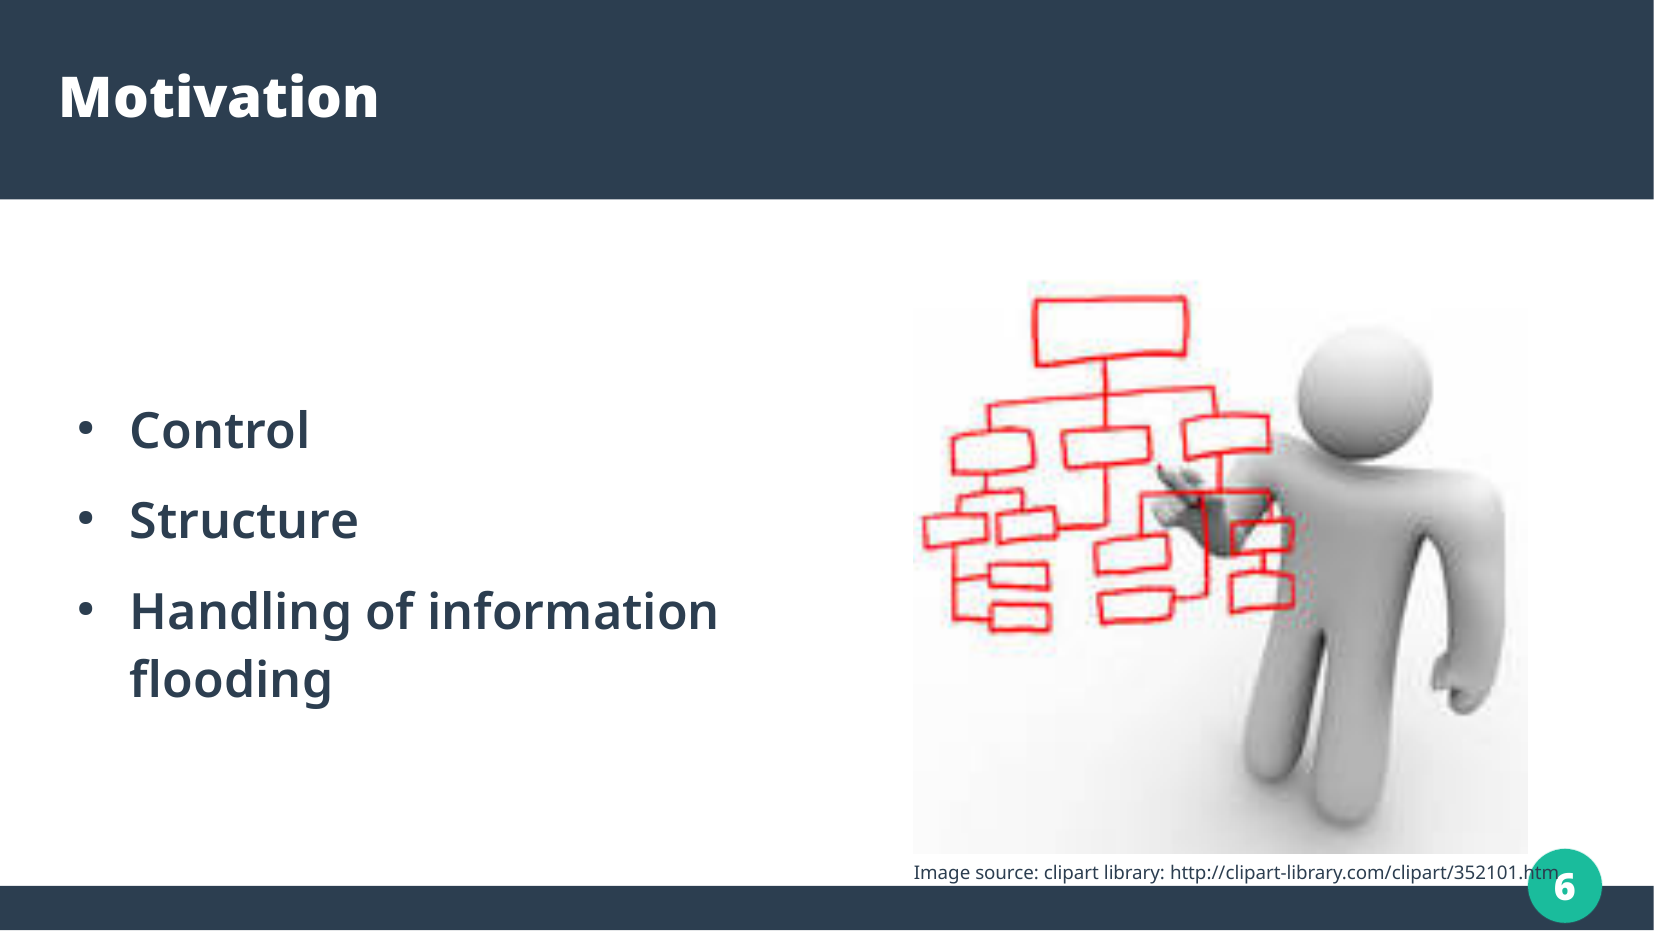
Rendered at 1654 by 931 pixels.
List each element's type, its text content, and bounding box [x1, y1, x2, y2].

list Control Structure Handling of information flooding [59, 243, 809, 864]
picture [913, 253, 1528, 854]
text_box Image source: clipart library: http://clipart-library.com/clipart/352101.htm [899, 853, 1505, 892]
title Motivation [59, 37, 1595, 155]
